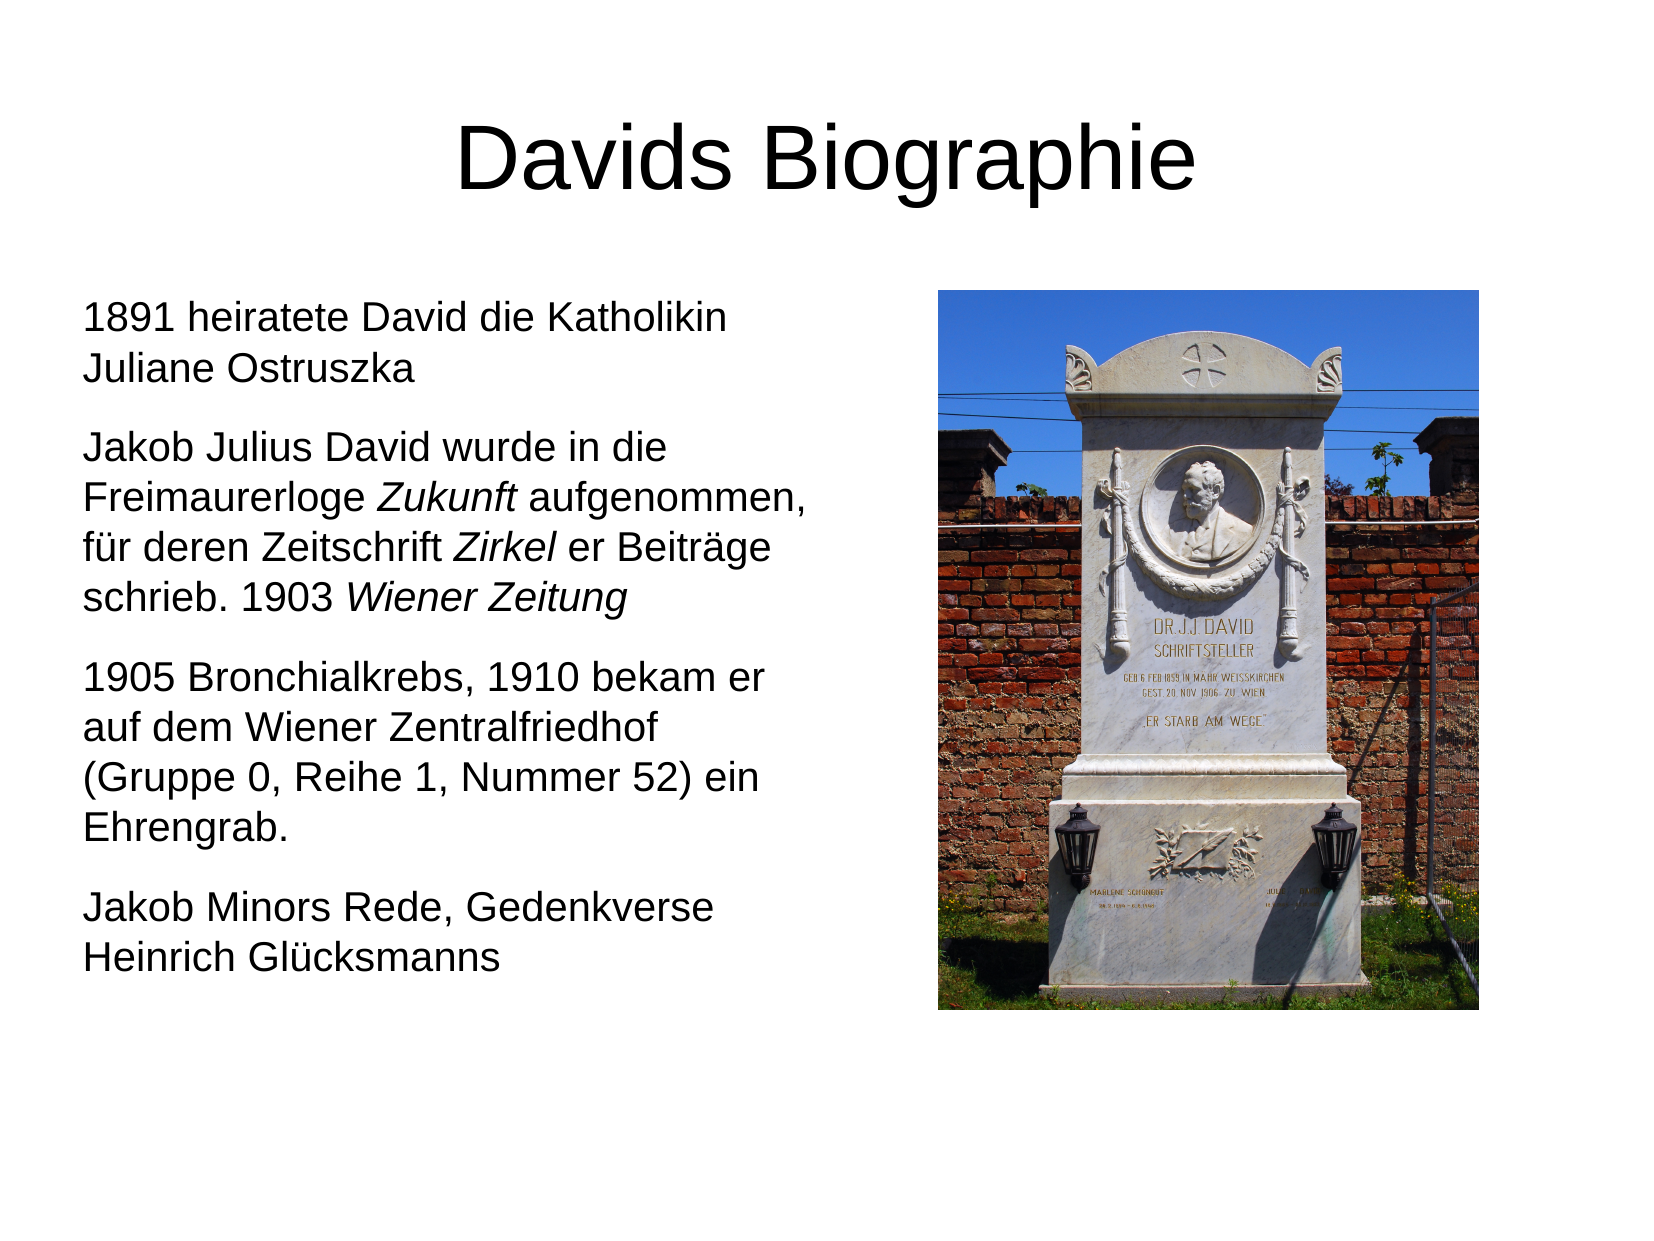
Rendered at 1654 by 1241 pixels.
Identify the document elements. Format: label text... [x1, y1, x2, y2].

list 1891 heiratete David die Katholikin Juliane Ostruszka Jakob Julius David wurde in die Freimaurerloge Zukunft aufgenommen, für deren Zeitschrift Zirkel er Beiträge schrieb. 1903 Wiener Zeitung 1905 Bronchialkrebs, 1910 bekam er auf dem Wiener Zentralfriedhof (Gruppe 0, Reihe 1, Nummer 52) ein Ehrengrab. Jakob Minors Rede, Gedenkverse Heinrich Glücksmanns [82, 290, 809, 1010]
picture [938, 290, 1479, 1010]
title Davids Biographie [82, 49, 1571, 257]
